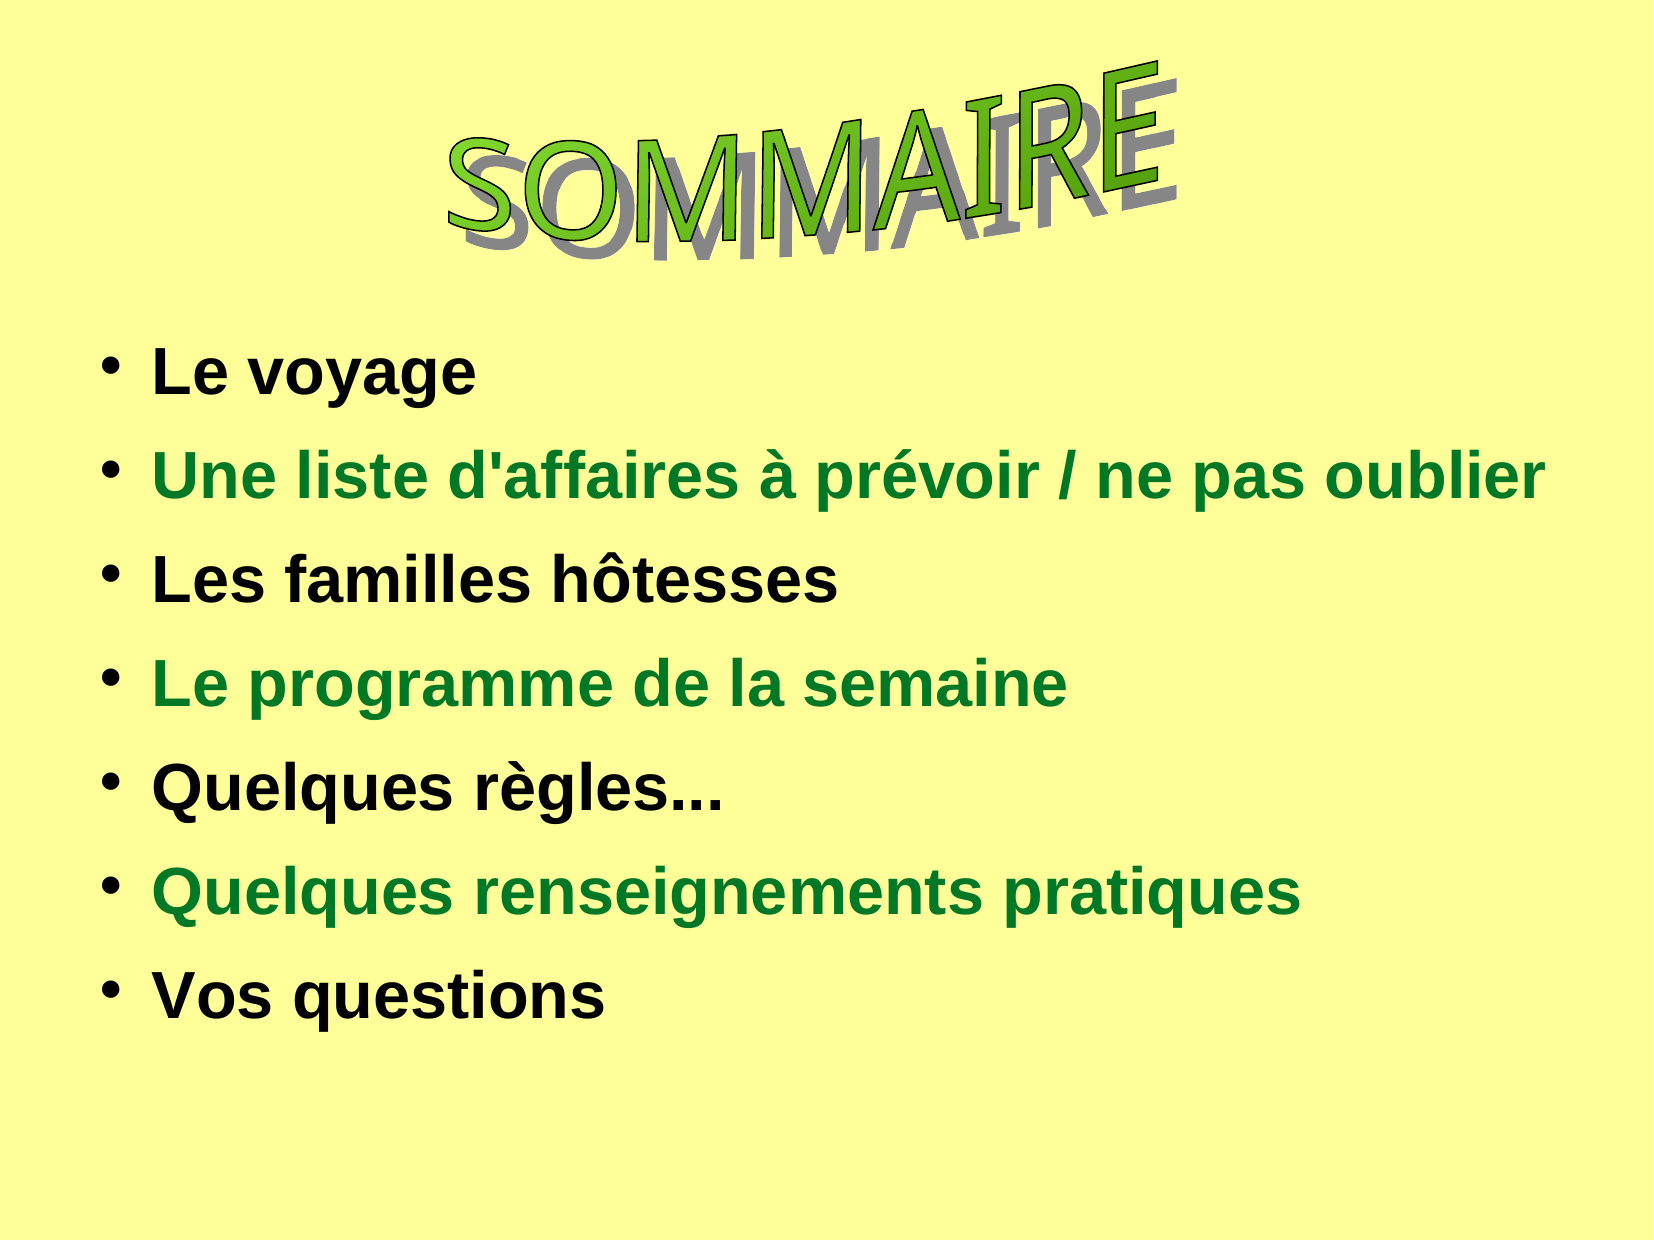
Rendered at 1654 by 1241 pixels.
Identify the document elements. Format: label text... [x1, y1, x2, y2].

text_box SOMMAIRE [448, 137, 511, 232]
text_box SOMMAIRE [1103, 60, 1158, 192]
text_box SOMMAIRE [761, 119, 861, 239]
text_box SOMMAIRE [525, 140, 617, 241]
list Le voyage Une liste d'affaires à prévoir / ne pas oublier Les familles hôtesses Le programme de la semaine Quelques règles... Quelques renseignements pratiques Vos questions [82, 330, 1571, 1123]
text_box SOMMAIRE [636, 134, 737, 242]
text_box SOMMAIRE [965, 95, 1002, 219]
text_box SOMMAIRE [1019, 84, 1089, 210]
text_box SOMMAIRE [873, 109, 961, 230]
